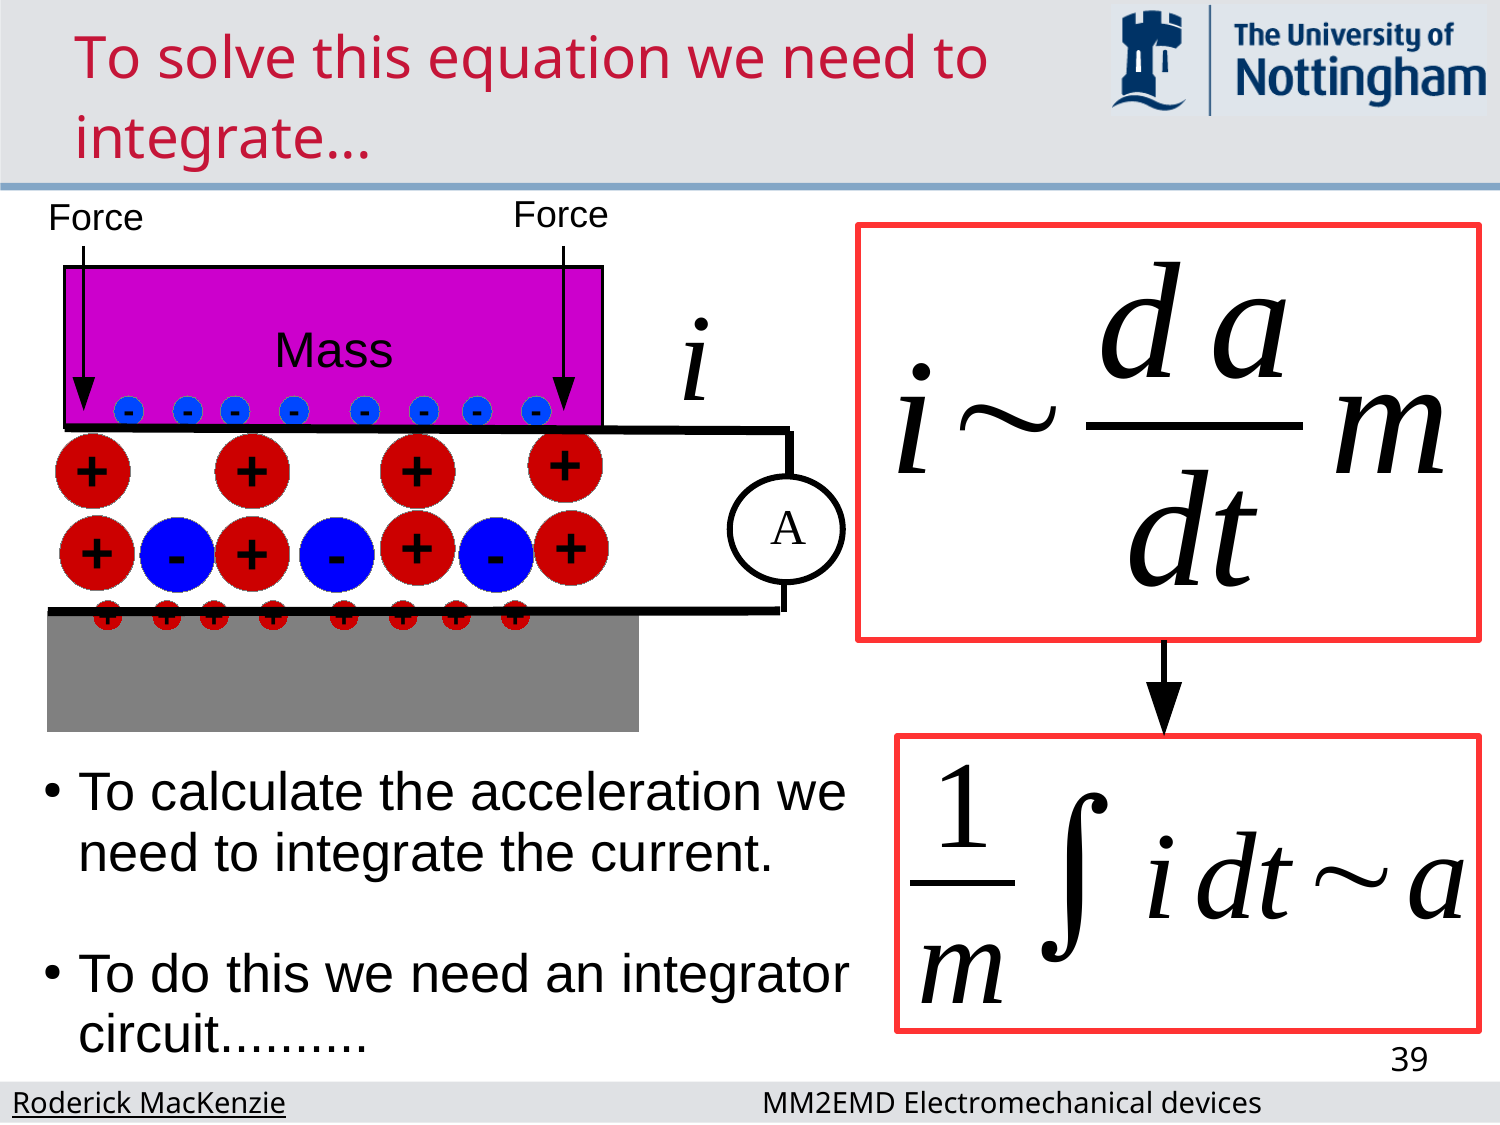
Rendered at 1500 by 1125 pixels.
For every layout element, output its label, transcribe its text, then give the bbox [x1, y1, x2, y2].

text_box + [152, 617, 182, 631]
text_box + [261, 600, 285, 606]
text_box A [755, 487, 822, 562]
text_box - [113, 395, 144, 423]
chart [900, 739, 1476, 1028]
text_box + [444, 600, 468, 606]
text_box + [55, 433, 131, 509]
text_box + [154, 600, 180, 607]
text_box + [533, 510, 609, 586]
text_box + [93, 617, 123, 631]
text_box + [388, 616, 419, 631]
text_box - [279, 395, 310, 424]
text_box + [503, 600, 527, 606]
text_box + [380, 434, 456, 509]
text_box Mass [64, 266, 603, 425]
text_box Force [33, 189, 159, 246]
text_box - [409, 395, 440, 424]
text_box - [172, 395, 203, 423]
text_box - [220, 395, 251, 423]
text_box + [329, 616, 360, 631]
chart [671, 289, 720, 425]
text_box + [441, 616, 472, 631]
text_box + [215, 516, 290, 592]
text_box [47, 616, 639, 732]
text_box To calculate the acceleration we need to integrate the current. To do this we need an integrator circuit.......... [28, 754, 898, 1072]
text_box + [201, 600, 226, 607]
text_box - [458, 517, 534, 593]
chart [883, 229, 1459, 623]
text_box + [214, 433, 290, 509]
text_box + [59, 515, 135, 591]
text_box + [391, 600, 415, 606]
title To solve this equation we need to integrate... [59, 20, 1075, 172]
text_box <number> [1375, 1030, 1500, 1101]
text_box + [527, 435, 603, 503]
text_box + [95, 600, 121, 607]
text_box - [349, 395, 381, 424]
text_box + [332, 600, 356, 606]
text_box + [258, 616, 289, 631]
text_box + [500, 616, 531, 631]
picture [1111, 4, 1487, 116]
text_box + [380, 510, 456, 586]
text_box Force [498, 185, 624, 243]
text_box - [139, 517, 215, 593]
text_box - [462, 395, 493, 424]
text_box + [199, 616, 230, 631]
text_box - [299, 517, 375, 593]
text_box - [521, 395, 552, 425]
